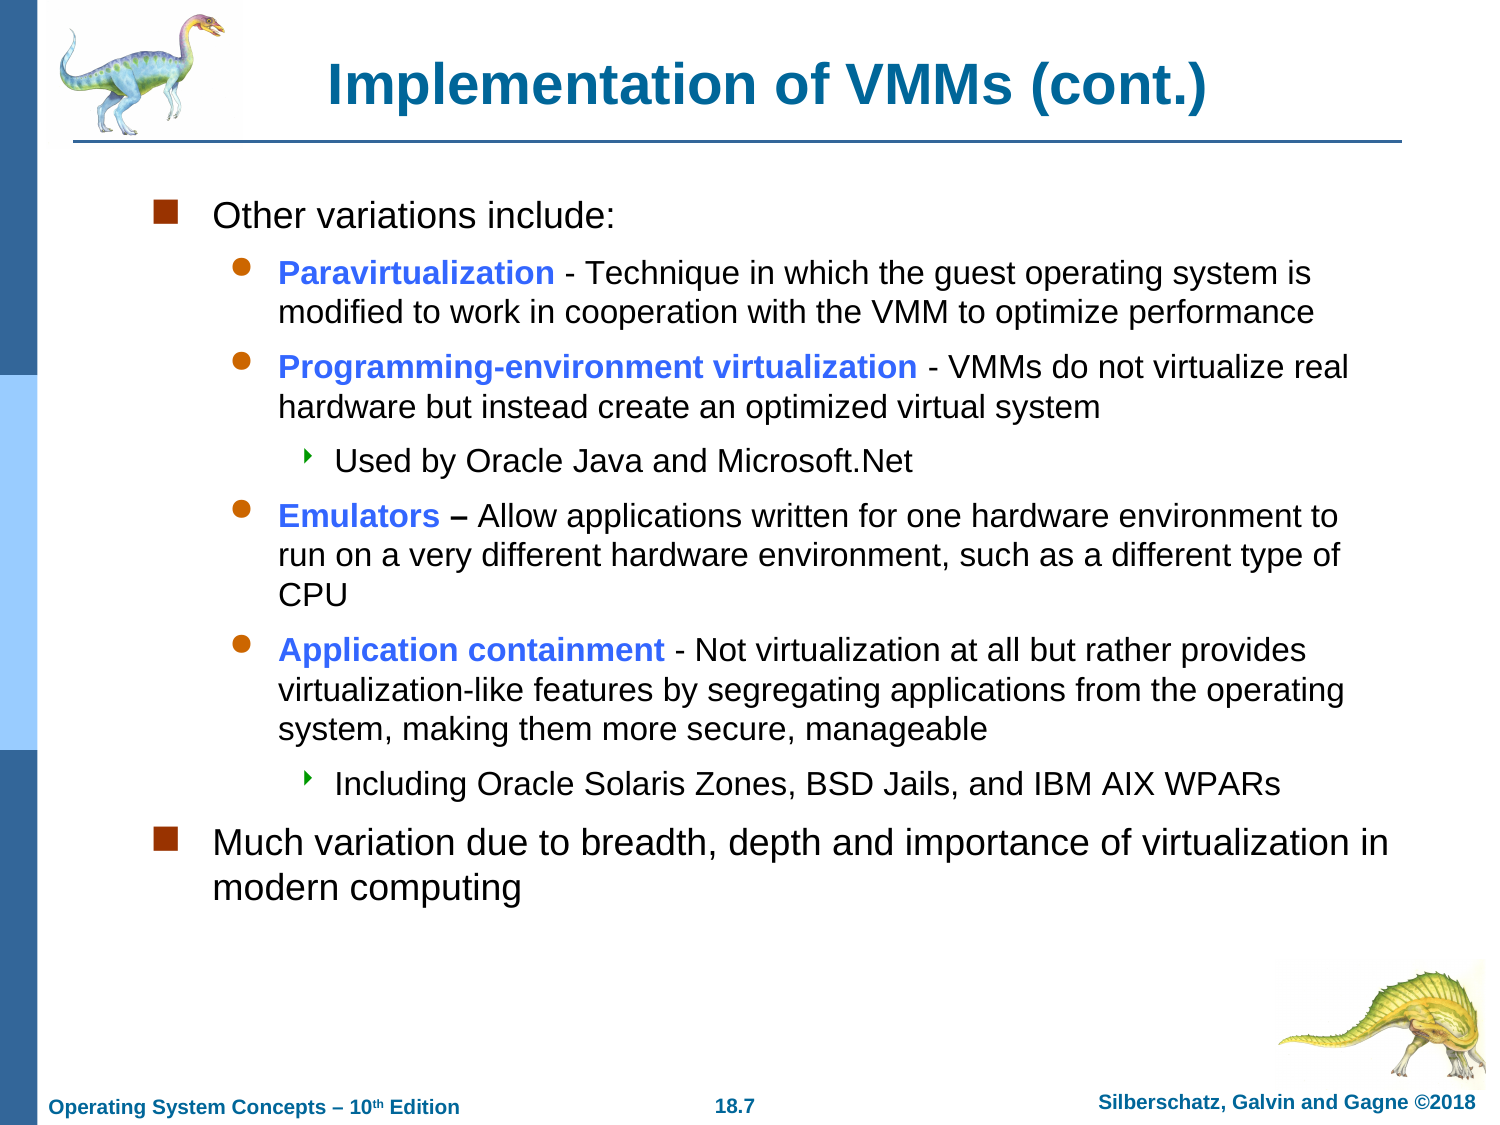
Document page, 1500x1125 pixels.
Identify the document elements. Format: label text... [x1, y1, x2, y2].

picture [1275, 959, 1486, 1090]
title Implementation of VMMs (cont.) [93, 29, 1444, 124]
picture [46, 0, 243, 149]
list Other variations include: Paravirtualization - Technique in which the guest operating system is modified to work in cooperation with the VMM to optimize performance Programming-environment virtualization - VMMs do not virtualize real hardware but instead create an optimized virtual system Used by Oracle Java and Microsoft.Net Emulators – Allow applications written for one hardware environment to run on a very different hardware environment, such as a different type of CPU Application containment - Not virtualization at all but rather provides virtualization-like features by segregating applications from the operating system, making them more secure, manageable Including Oracle Solaris Zones, BSD Jails, and IBM AIX WPARs Much variation due to breadth, depth and importance of virtualization in modern computing [141, 183, 1406, 928]
picture [1415, 1094, 1423, 1099]
